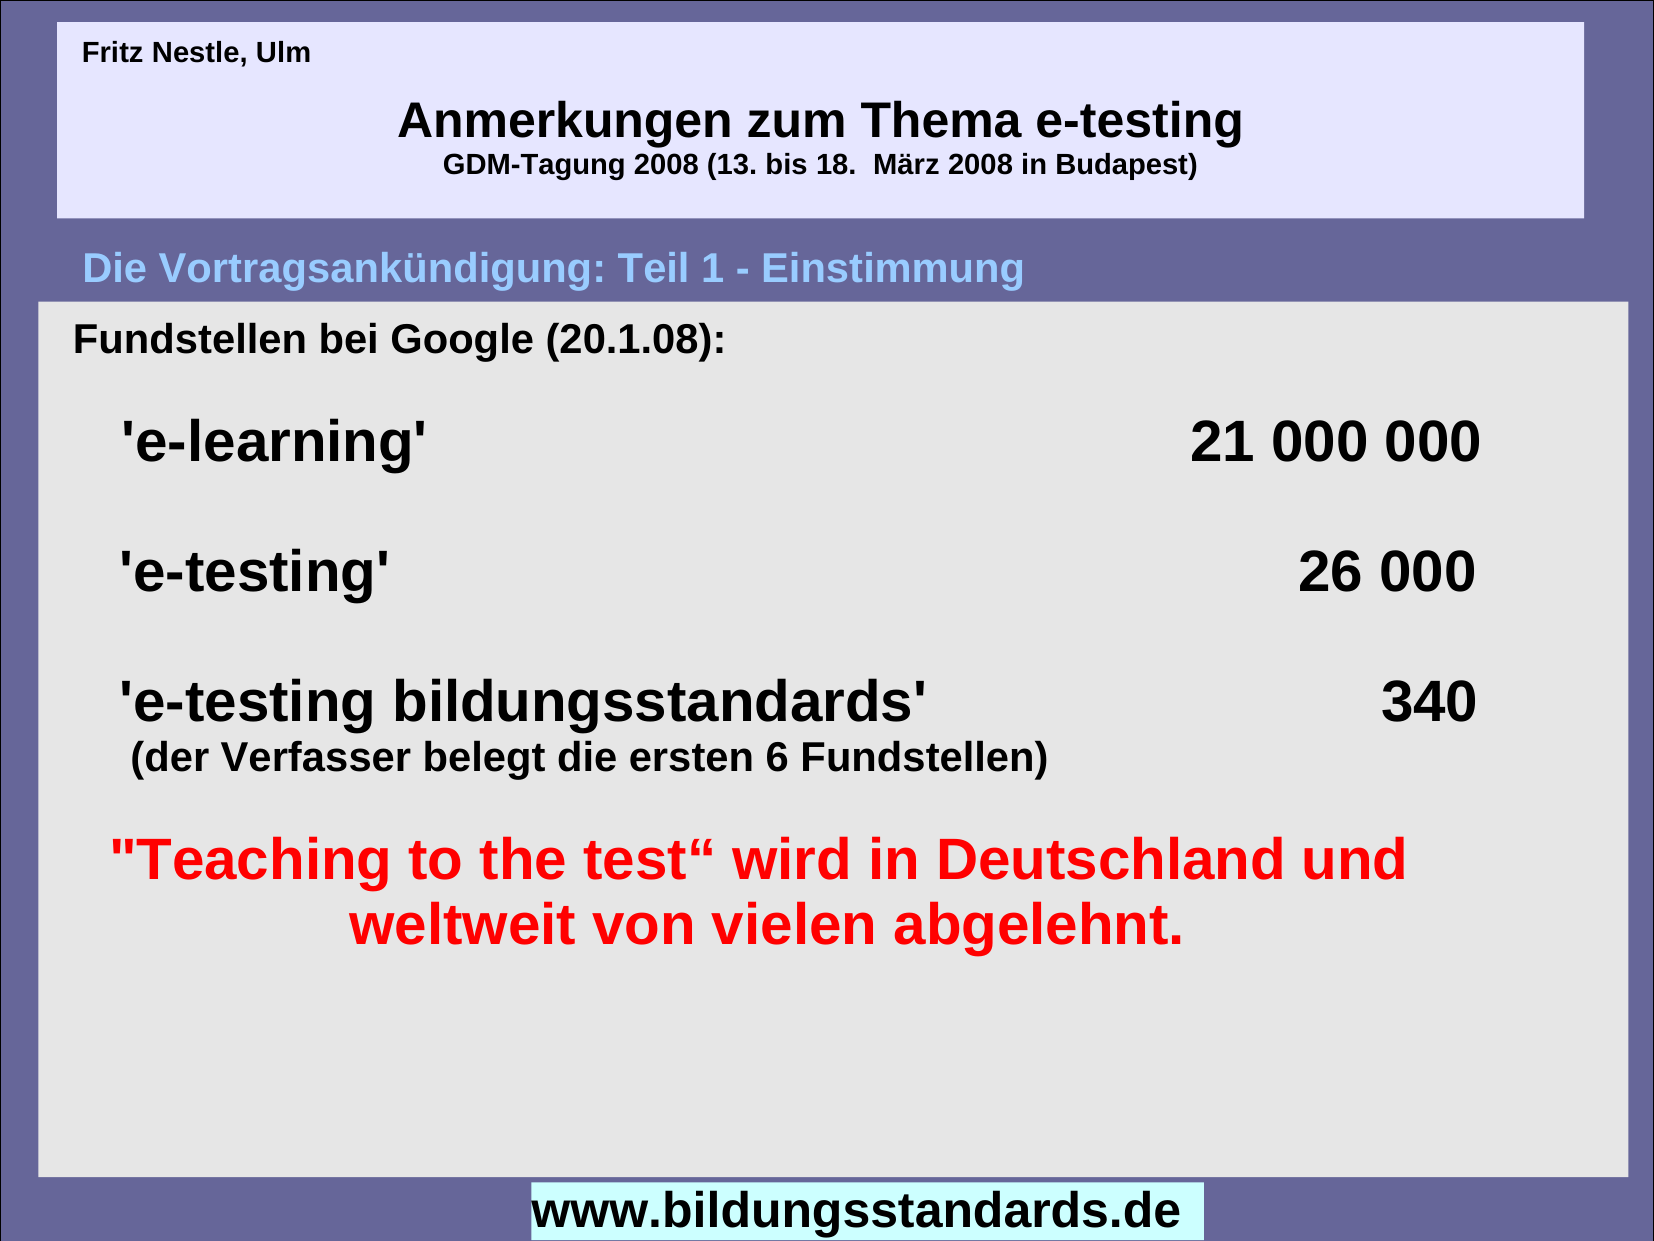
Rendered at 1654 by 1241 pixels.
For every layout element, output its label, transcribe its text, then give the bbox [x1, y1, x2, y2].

text_box Die Vortragsankündigung: Teil 1 - Einstimmung [82, 244, 1075, 295]
text_box Fritz Nestle, Ulm Anmerkungen zum Thema e-testing GDM-Tagung 2008 (13. bis 18. März 2008 in Budapest) [57, 22, 1585, 219]
text_box www.bildungsstandards.de [531, 1182, 1204, 1241]
text_box [0, 0, 1654, 1241]
text_box Fundstellen bei Google (20.1.08): 'e-learning' 21 000 000 'e-testing' 26 000 'e-testing bildungsstandards' 340 (der Verfasser belegt die ersten 6 Fundstellen) "Teaching to the test“ wird in Deutschland und weltweit von vielen abgelehnt. [38, 301, 1629, 1178]
